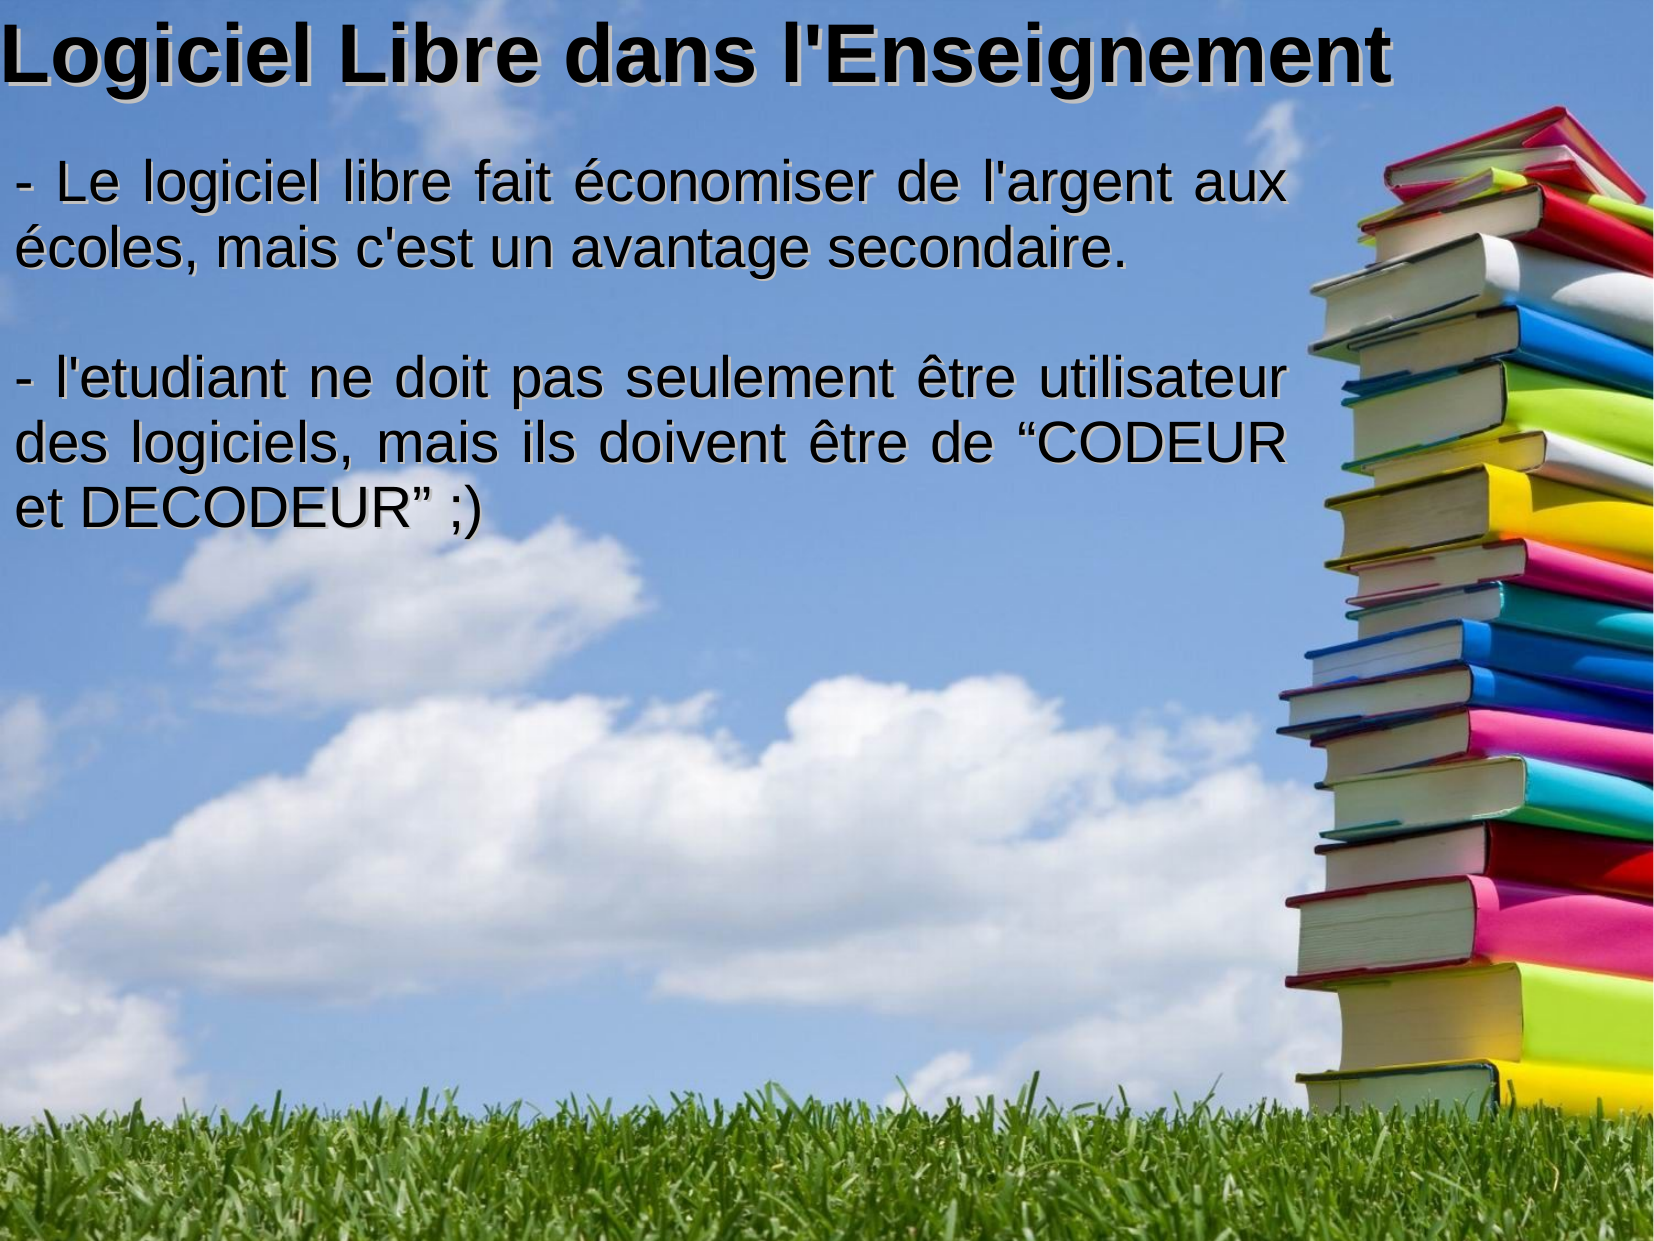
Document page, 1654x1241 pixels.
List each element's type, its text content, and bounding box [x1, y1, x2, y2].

picture [0, 0, 1654, 1241]
text_box - Le logiciel libre fait économiser de l'argent aux écoles, mais c'est un avantage secondaire. - l'etudiant ne doit pas seulement être utilisateur des logiciels, mais ils doivent être de “CODEUR et DECODEUR” ;) [0, 141, 1306, 1058]
text_box Logiciel Libre dans l'Enseignement [0, 0, 1571, 109]
